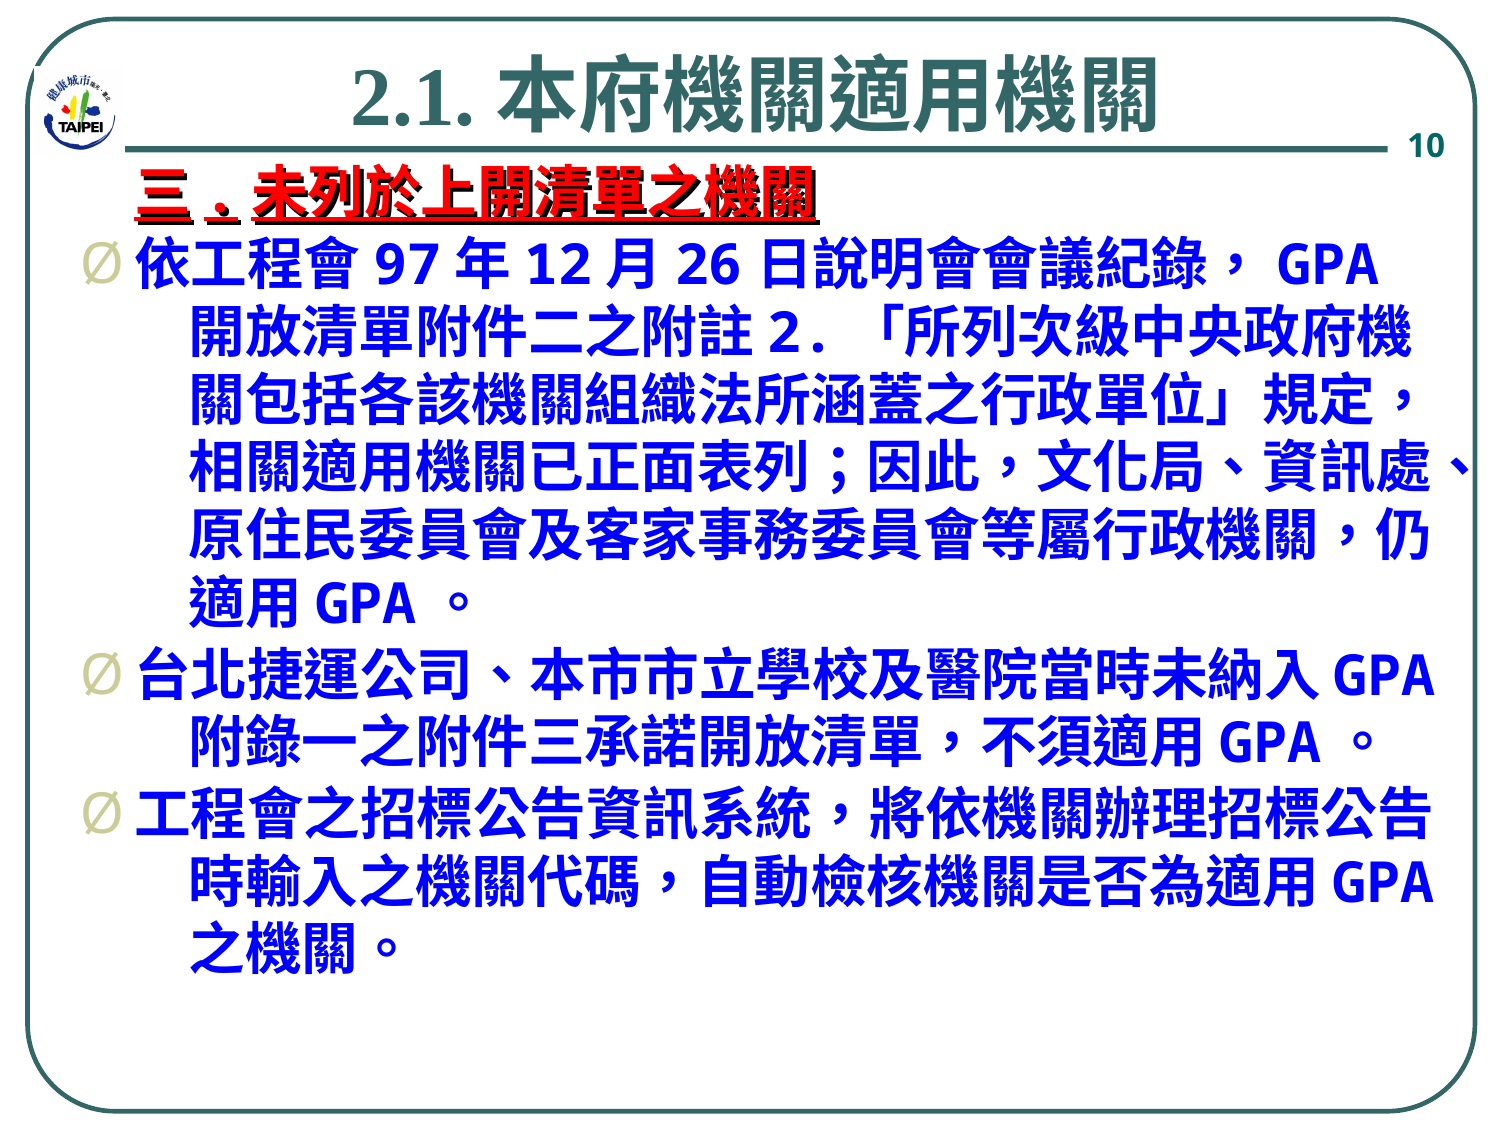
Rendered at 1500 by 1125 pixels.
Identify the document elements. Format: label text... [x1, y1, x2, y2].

list 三.未列於上開清單之機關 依工程會97年12月26日說明會會議紀錄，GPA開放清單附件二之附註2.「所列次級中央政府機關包括各該機關組織法所涵蓋之行政單位」規定，相關適用機關已正面表列；因此，文化局、資訊處、原住民委員會及客家事務委員會等屬行政機關，仍適用GPA。 台北捷運公司、本市市立學校及醫院當時未納入GPA附錄一之附件三承諾開放清單，不須適用GPA。 工程會之招標公告資訊系統，將依機關辦理招標公告時輸入之機關代碼，自動檢核機關是否為適用GPA之機關。 [64, 148, 1459, 1047]
title 2.1.本府機關適用機關 [125, 31, 1388, 148]
